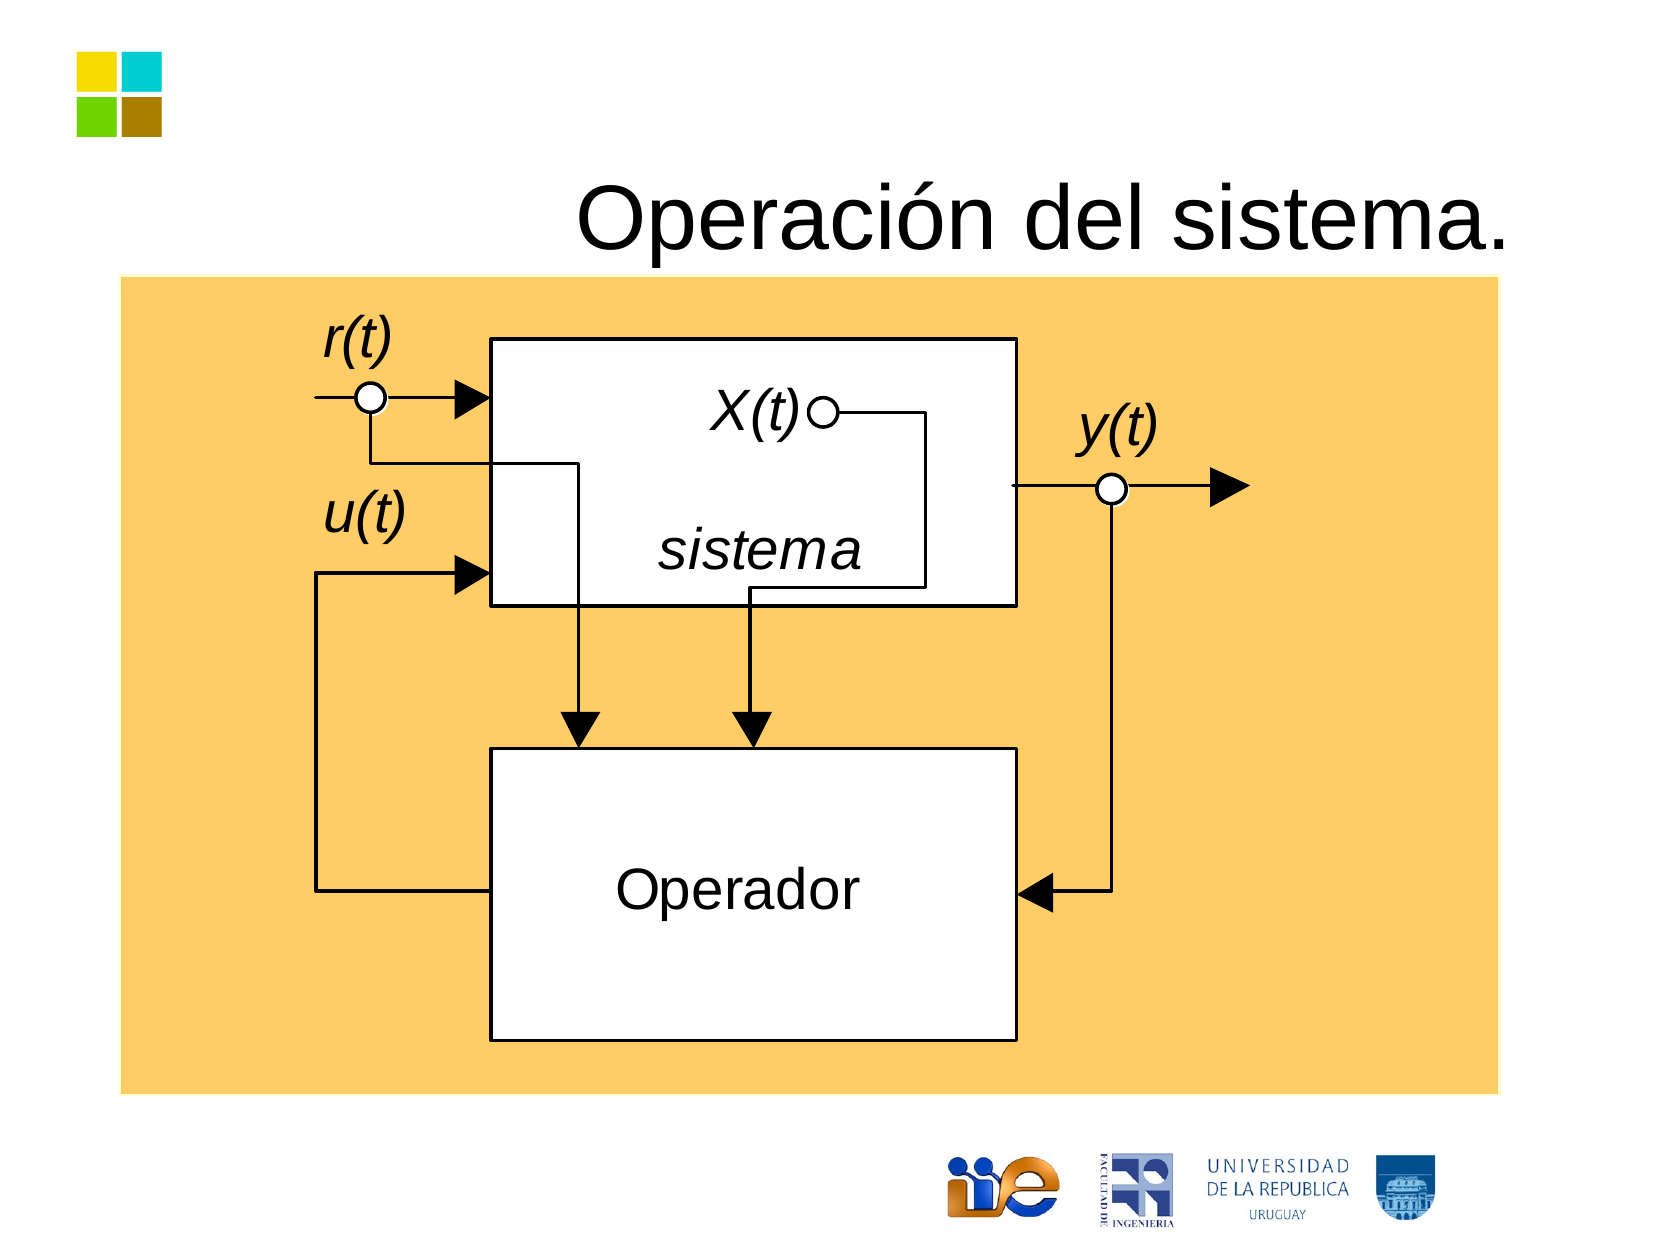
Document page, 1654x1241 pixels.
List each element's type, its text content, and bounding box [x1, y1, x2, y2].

text_box [1455, 276, 1500, 1096]
chart [82, 251, 1455, 1096]
title Operación del sistema. [123, 68, 1529, 276]
picture [74, 49, 165, 140]
picture [932, 1151, 1441, 1230]
